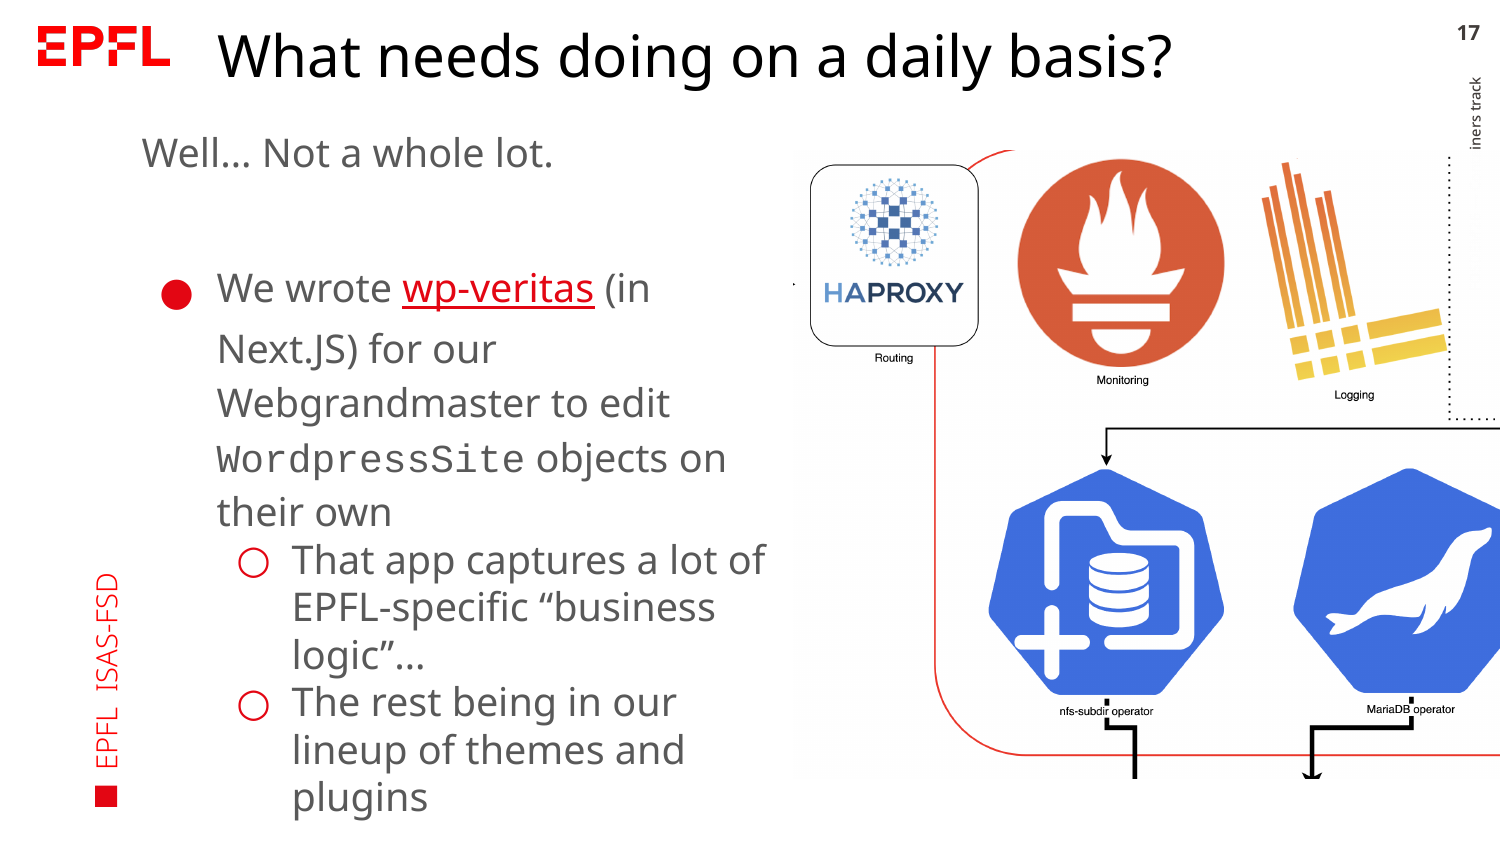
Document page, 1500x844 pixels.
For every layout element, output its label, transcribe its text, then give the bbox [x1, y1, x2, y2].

picture [38, 26, 170, 66]
text_box Well… Not a whole lot. We wrote wp-veritas (in Next.JS) for our Webgrandmaster to edit WordpressSite objects on their own That app captures a lot of EPFL-specific “business logic”… The rest being in our lineup of themes and plugins [126, 112, 817, 779]
slide_number <number> [1415, 0, 1496, 65]
picture [817, 150, 1500, 779]
title What needs doing on a daily basis? [202, 0, 1449, 150]
